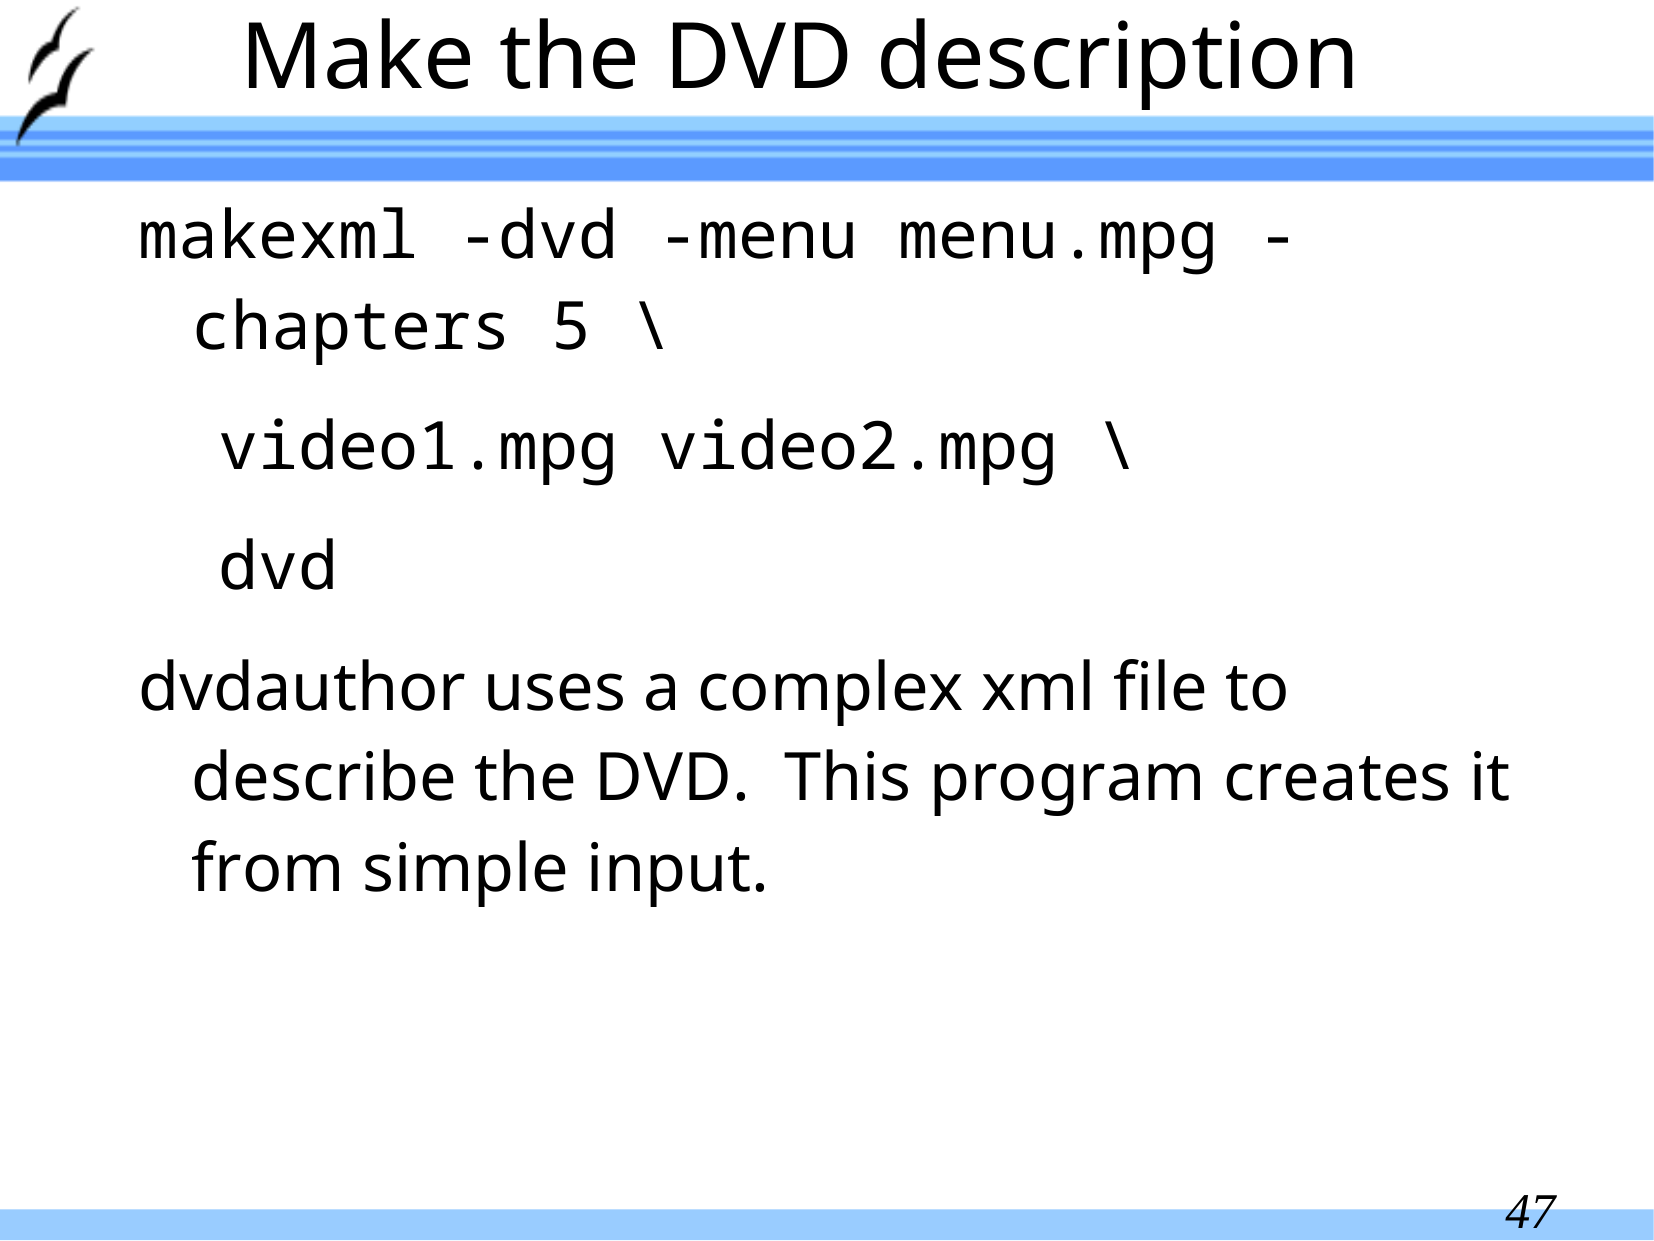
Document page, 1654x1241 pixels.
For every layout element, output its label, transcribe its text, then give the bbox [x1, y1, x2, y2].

title Make the DVD description [94, 0, 1507, 121]
list makexml -dvd -menu menu.mpg -chapters 5 \ video1.mpg video2.mpg \ dvd dvdauthor uses a complex xml file to describe the DVD. This program creates it from simple input. [120, 187, 1533, 1195]
picture [0, 0, 1654, 188]
